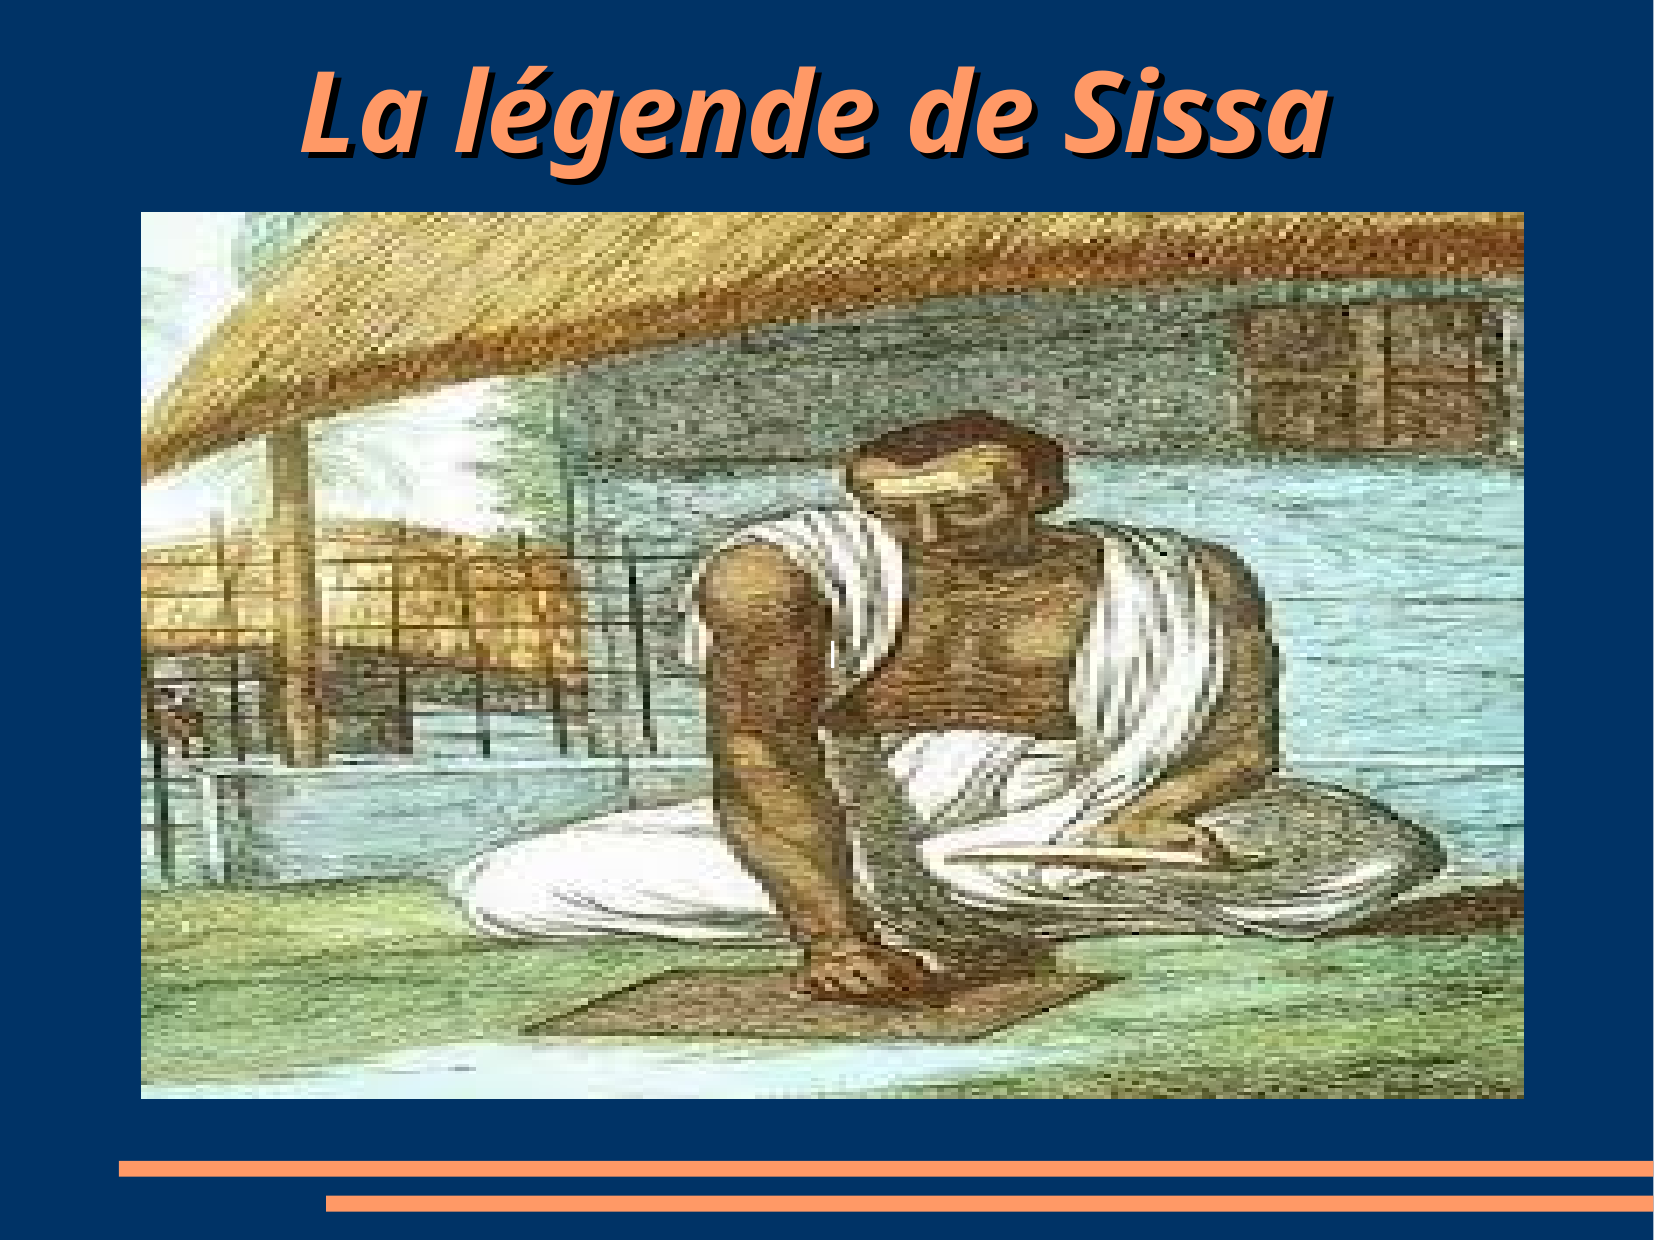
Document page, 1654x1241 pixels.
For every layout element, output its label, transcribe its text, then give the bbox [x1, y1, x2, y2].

picture [141, 212, 1524, 1099]
title La légende de Sissa [70, 5, 1560, 213]
